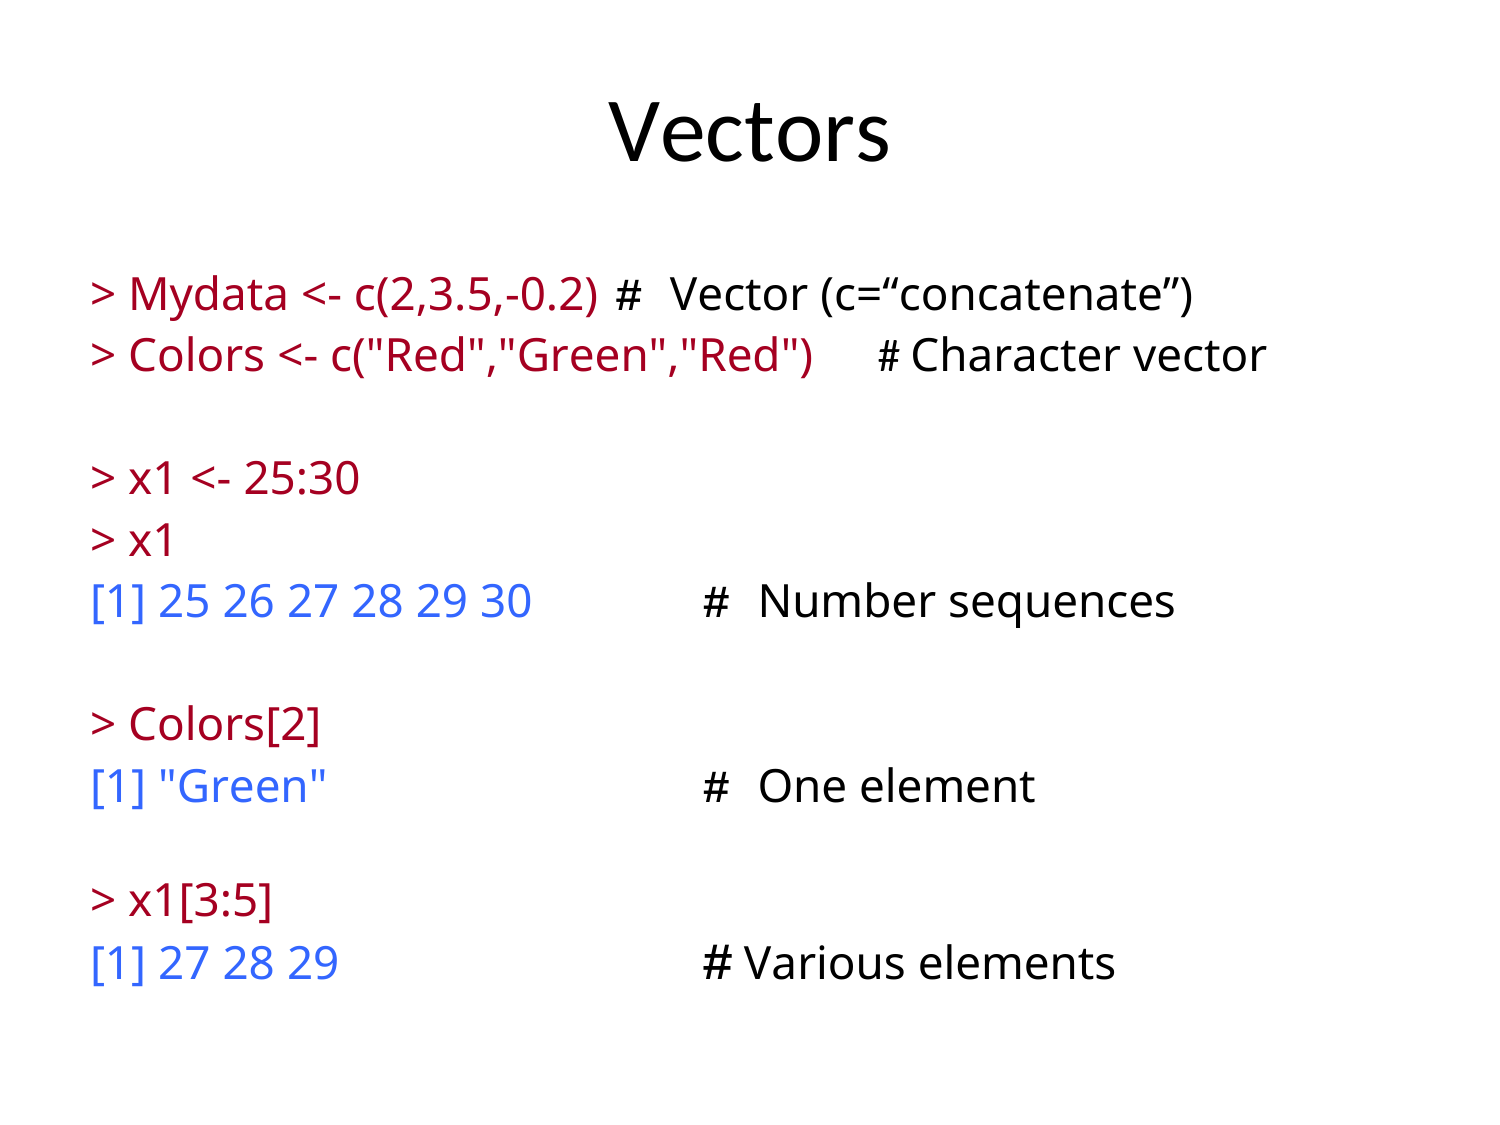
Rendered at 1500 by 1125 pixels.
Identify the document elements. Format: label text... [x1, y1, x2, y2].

list > Mydata <- c(2,3.5,-0.2) # Vector (c=“concatenate”) > Colors <- c("Red","Green","Red") # Character vector > x1 <- 25:30 > x1 [1] 25 26 27 28 29 30 # Number sequences > Colors[2] [1] "Green" # One element > x1[3:5] [1] 27 28 29 # Various elements [75, 262, 1426, 1006]
title Vectors [75, 45, 1426, 233]
